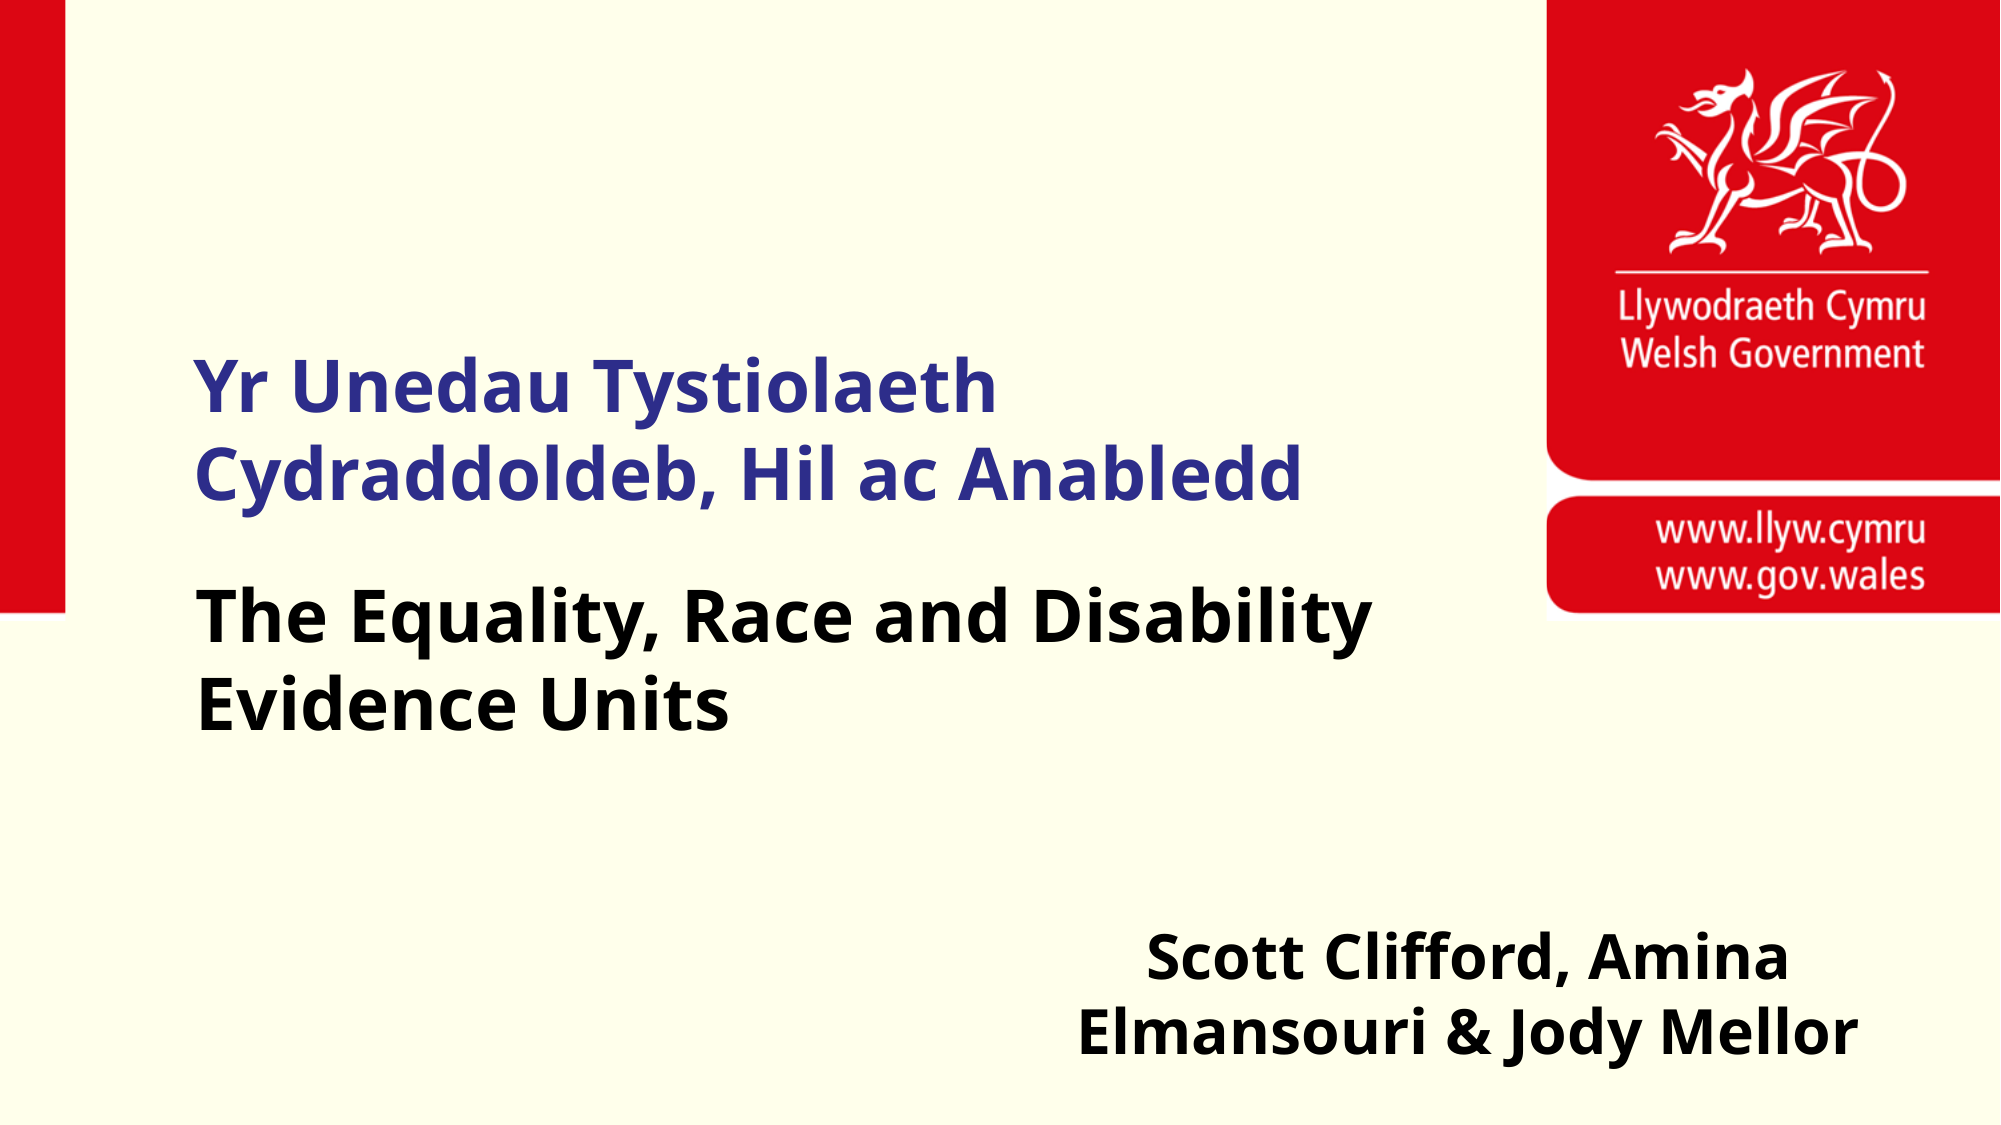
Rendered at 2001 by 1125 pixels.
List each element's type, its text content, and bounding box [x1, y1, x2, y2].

picture [0, 0, 66, 621]
text_box Yr Unedau Tystiolaeth Cydraddoldeb, Hil ac Anabledd [178, 332, 1496, 525]
text_box Scott Clifford, Amina Elmansouri & Jody Mellor [975, 909, 1963, 1077]
picture [1546, 0, 2000, 621]
text_box The Equality, Race and Disability Evidence Units [180, 562, 1455, 755]
